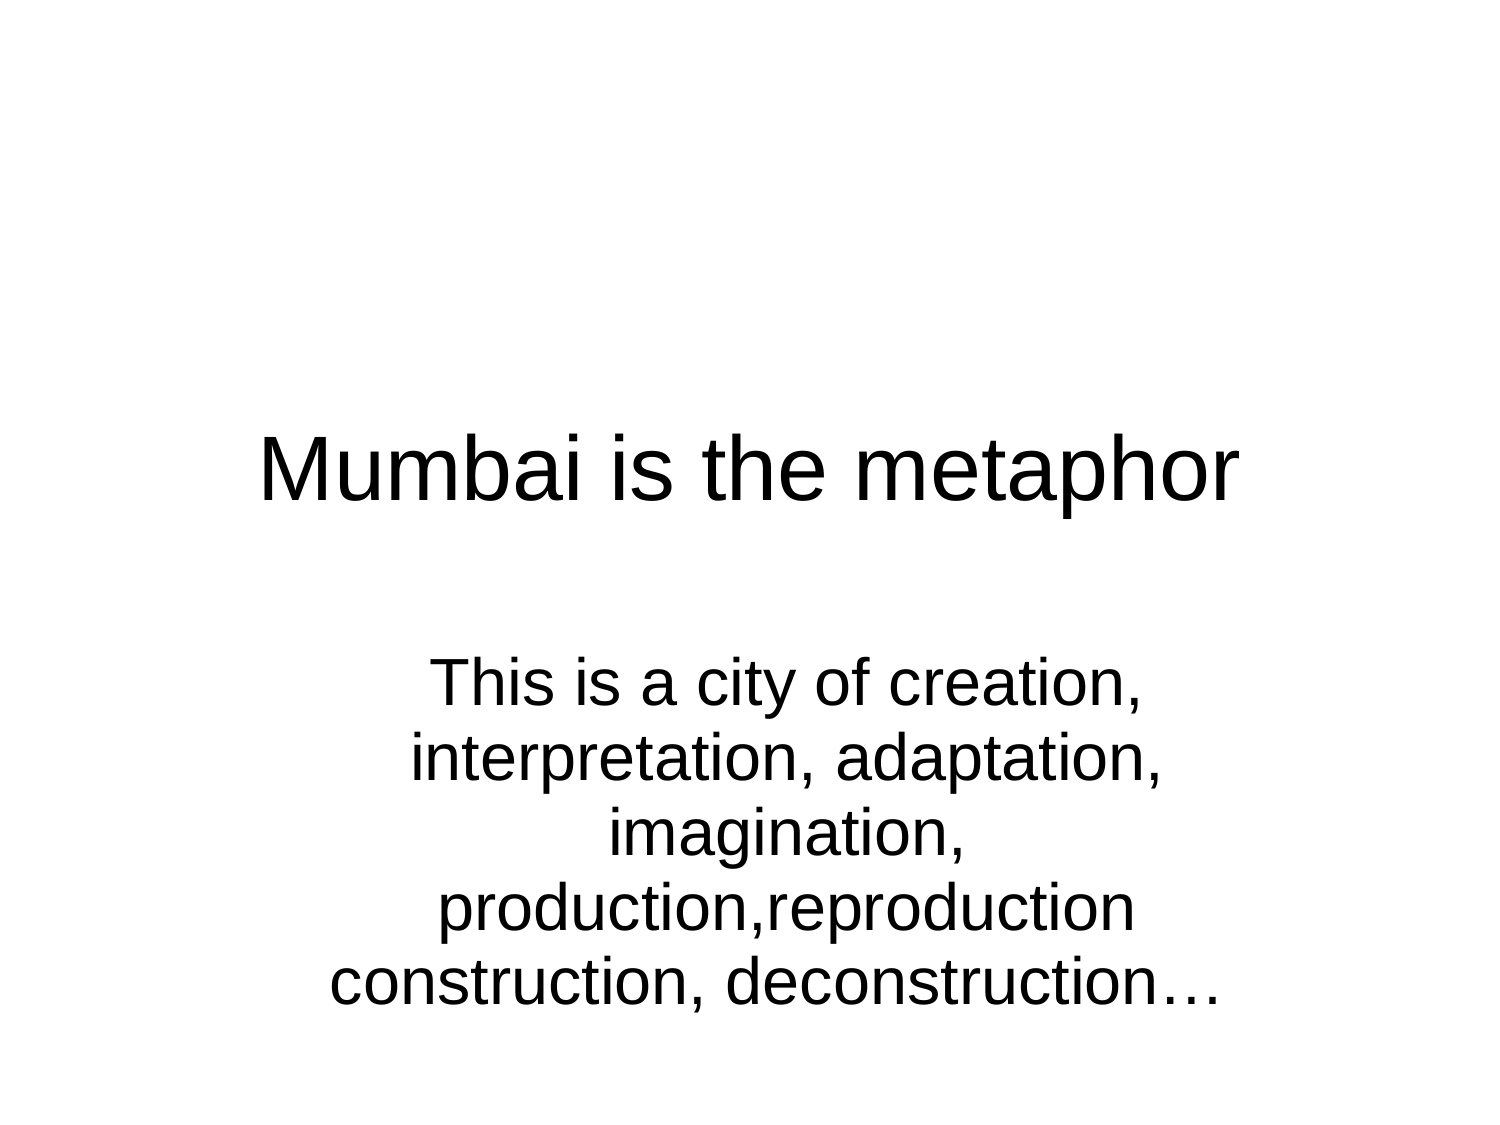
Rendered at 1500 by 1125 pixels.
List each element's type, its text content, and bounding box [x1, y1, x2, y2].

subtitle This is a city of creation, interpretation, adaptation, imagination, production,reproduction construction, deconstruction… [187, 637, 1313, 1027]
title Mumbai is the metaphor [112, 374, 1388, 563]
